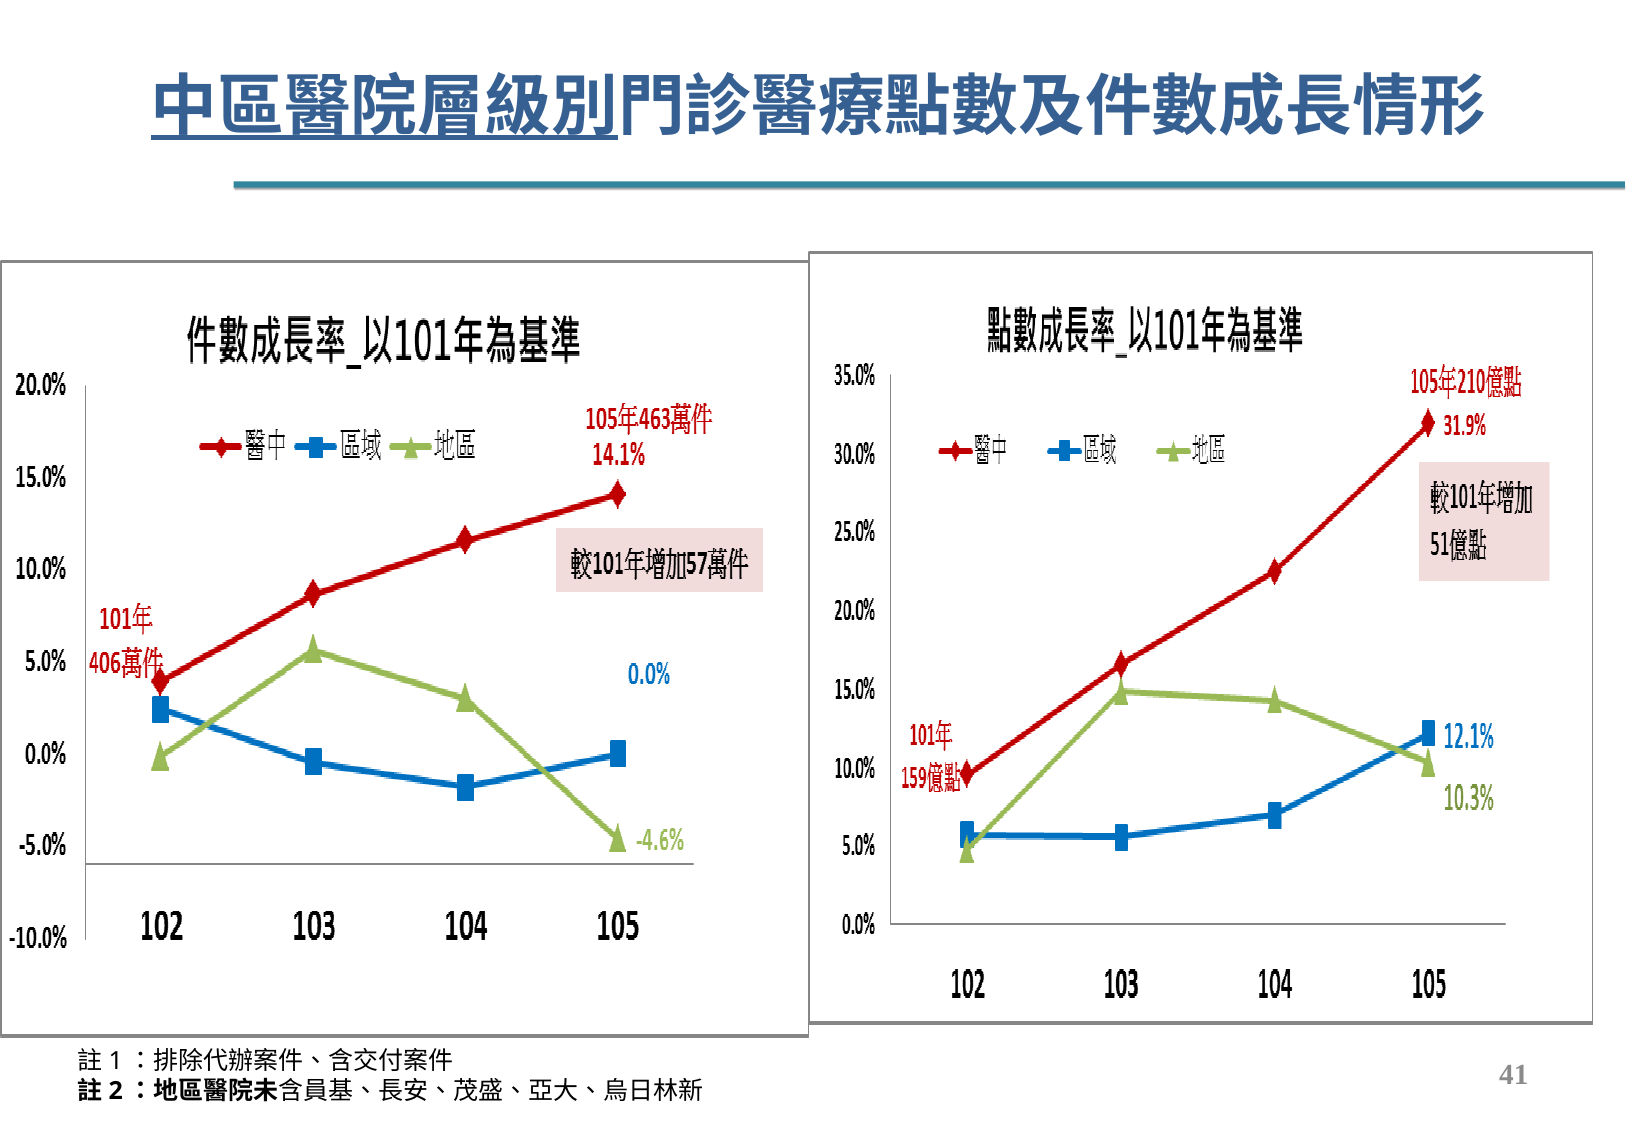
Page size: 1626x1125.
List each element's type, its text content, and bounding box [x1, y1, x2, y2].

slide_number <編號> [1164, 1042, 1544, 1103]
text_box 註1：排除代辦案件、含交付案件 註2：地區醫院未含員基、長安、茂盛、亞大、烏日林新 [62, 1037, 801, 1113]
picture [0, 251, 1593, 1038]
title 中區醫院層級別門診醫療點數及件數成長情形 [80, 27, 1557, 179]
